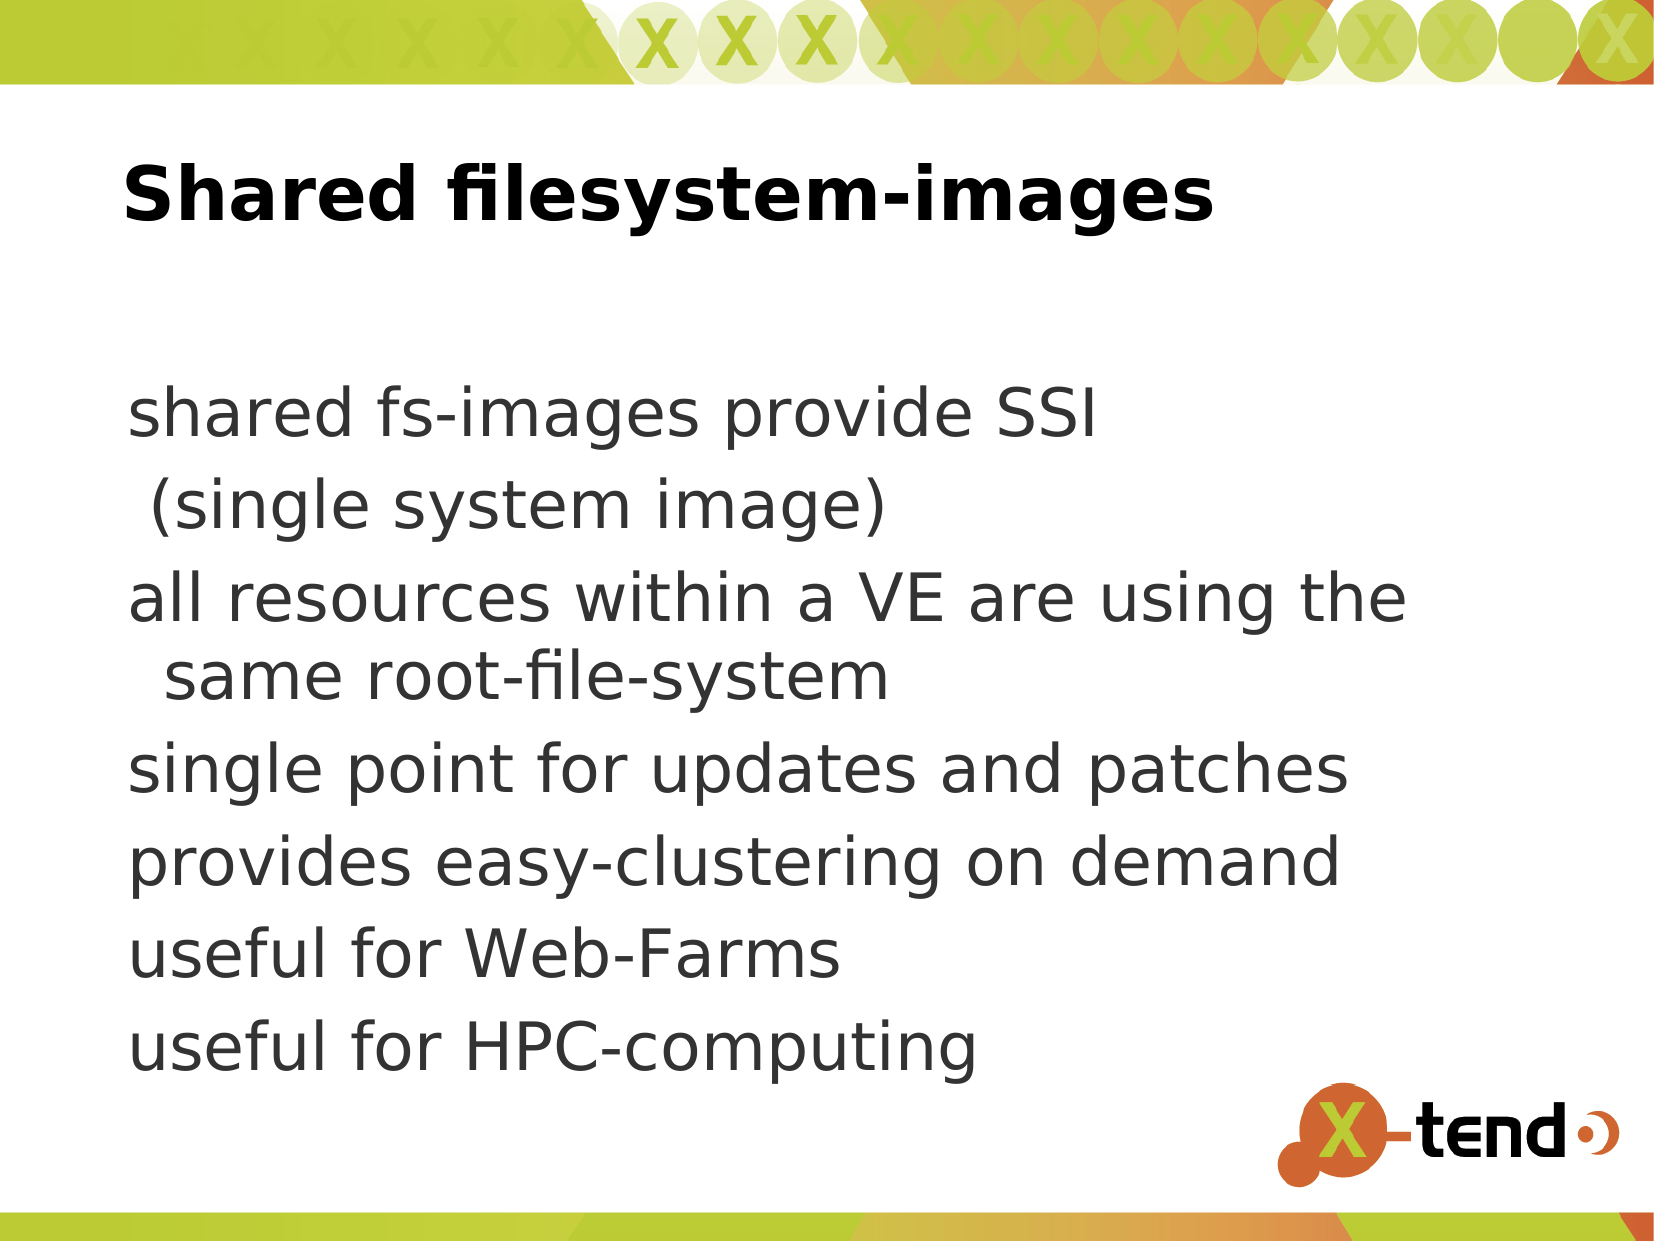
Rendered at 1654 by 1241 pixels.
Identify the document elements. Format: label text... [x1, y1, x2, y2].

title Shared filesystem-images [121, 91, 1534, 299]
picture [0, 0, 1654, 1241]
text_box shared fs-images provide SSI (single system image) all resources within a VE are using the same root-file-system single point for updates and patches provides easy-clustering on demand useful for Web-Farms useful for HPC-computing [125, 374, 1581, 1152]
